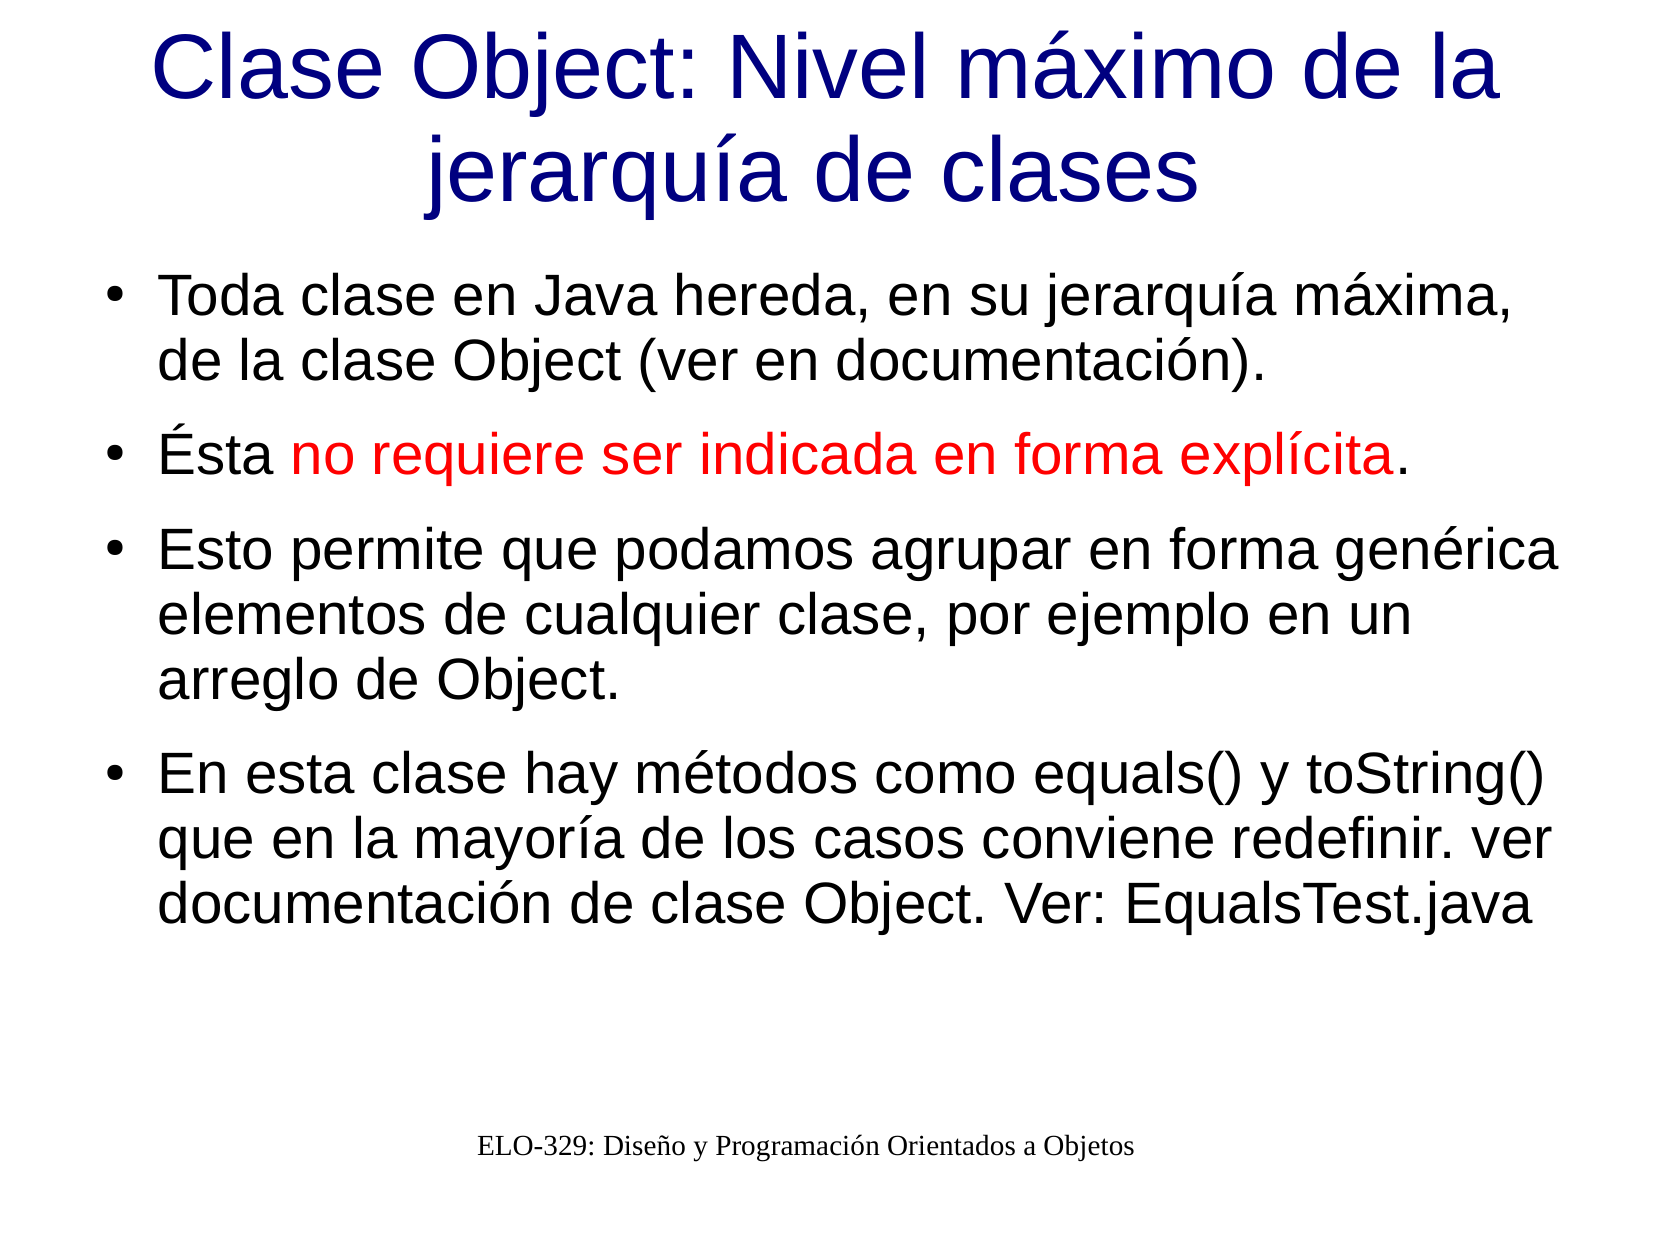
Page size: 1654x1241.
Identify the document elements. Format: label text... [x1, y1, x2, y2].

title Clase Object: Nivel máximo de la jerarquía de clases [82, 4, 1571, 233]
list Toda clase en Java hereda, en su jerarquía máxima, de la clase Object (ver en documentación). Ésta no requiere ser indicada en forma explícita. Esto permite que podamos agrupar en forma genérica elementos de cualquier clase, por ejemplo en un arreglo de Object. En esta clase hay métodos como equals() y toString() que en la mayoría de los casos conviene redefinir. ver documentación de clase Object. Ver: EqualsTest.java [86, 262, 1576, 1051]
